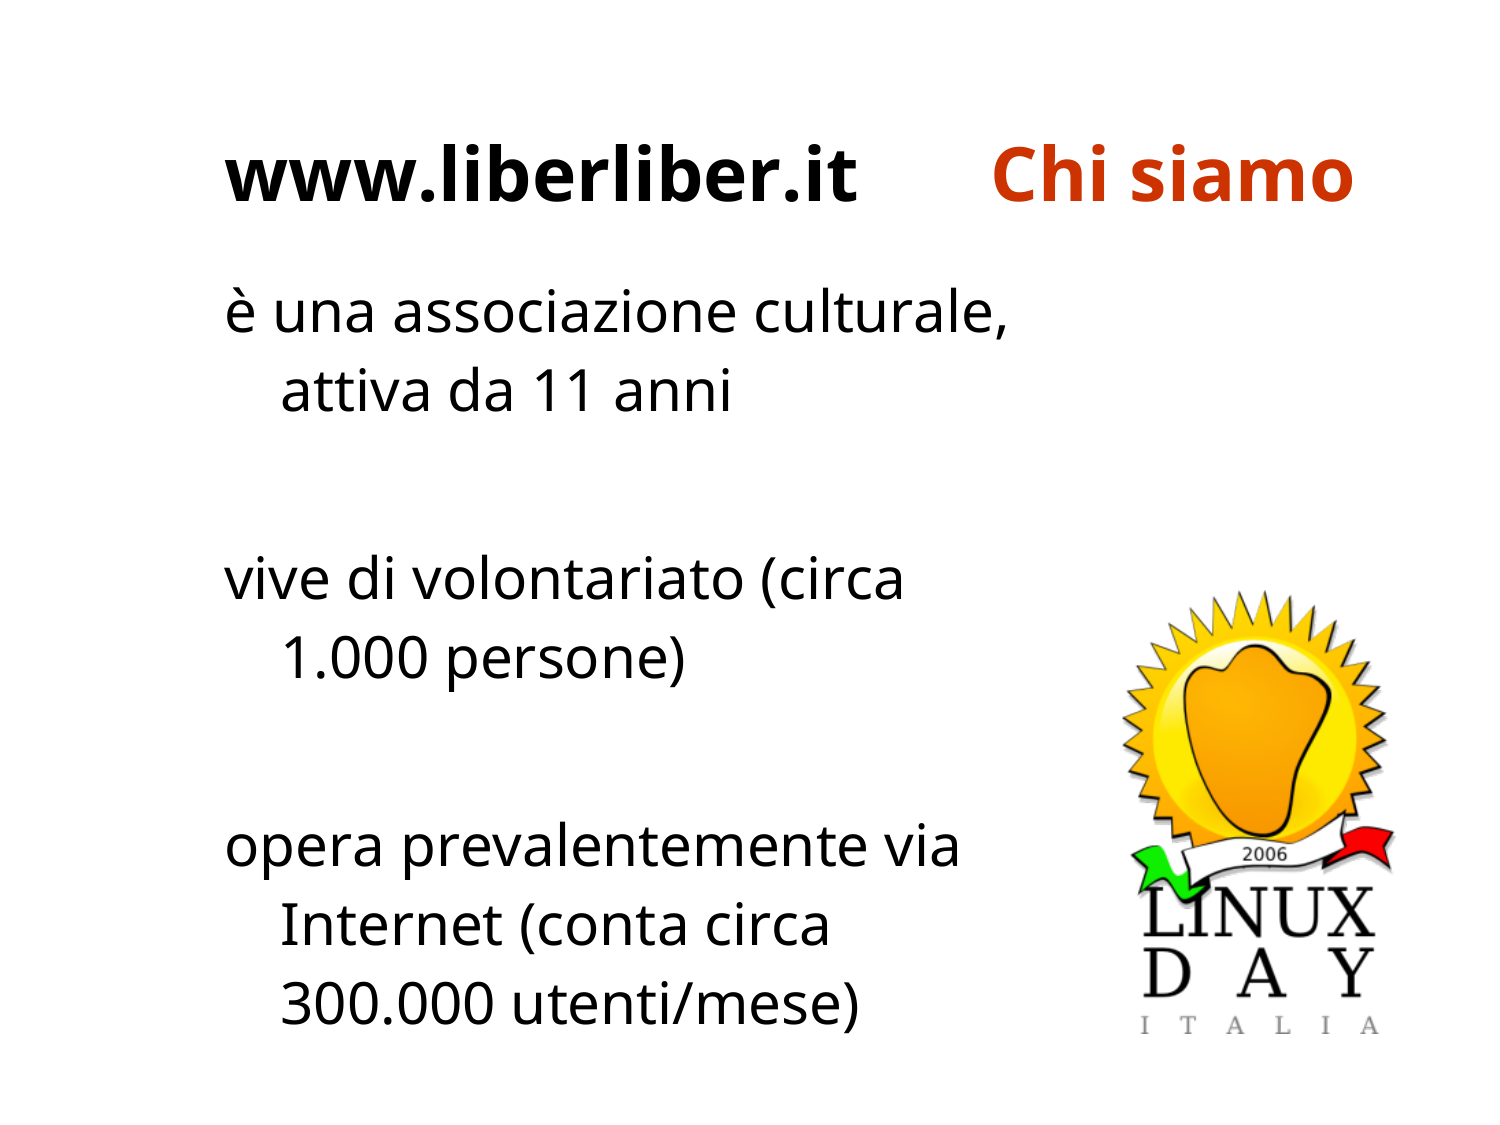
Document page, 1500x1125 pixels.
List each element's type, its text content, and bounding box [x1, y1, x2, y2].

picture [1122, 590, 1396, 1034]
title www.liberliber.it Chi siamo [209, 112, 1373, 233]
list è una associazione culturale, attiva da 11 anni vive di volontariato (circa 1.000 persone) opera prevalentemente via Internet (conta circa 300.000 utenti/mese) [209, 262, 1073, 1051]
